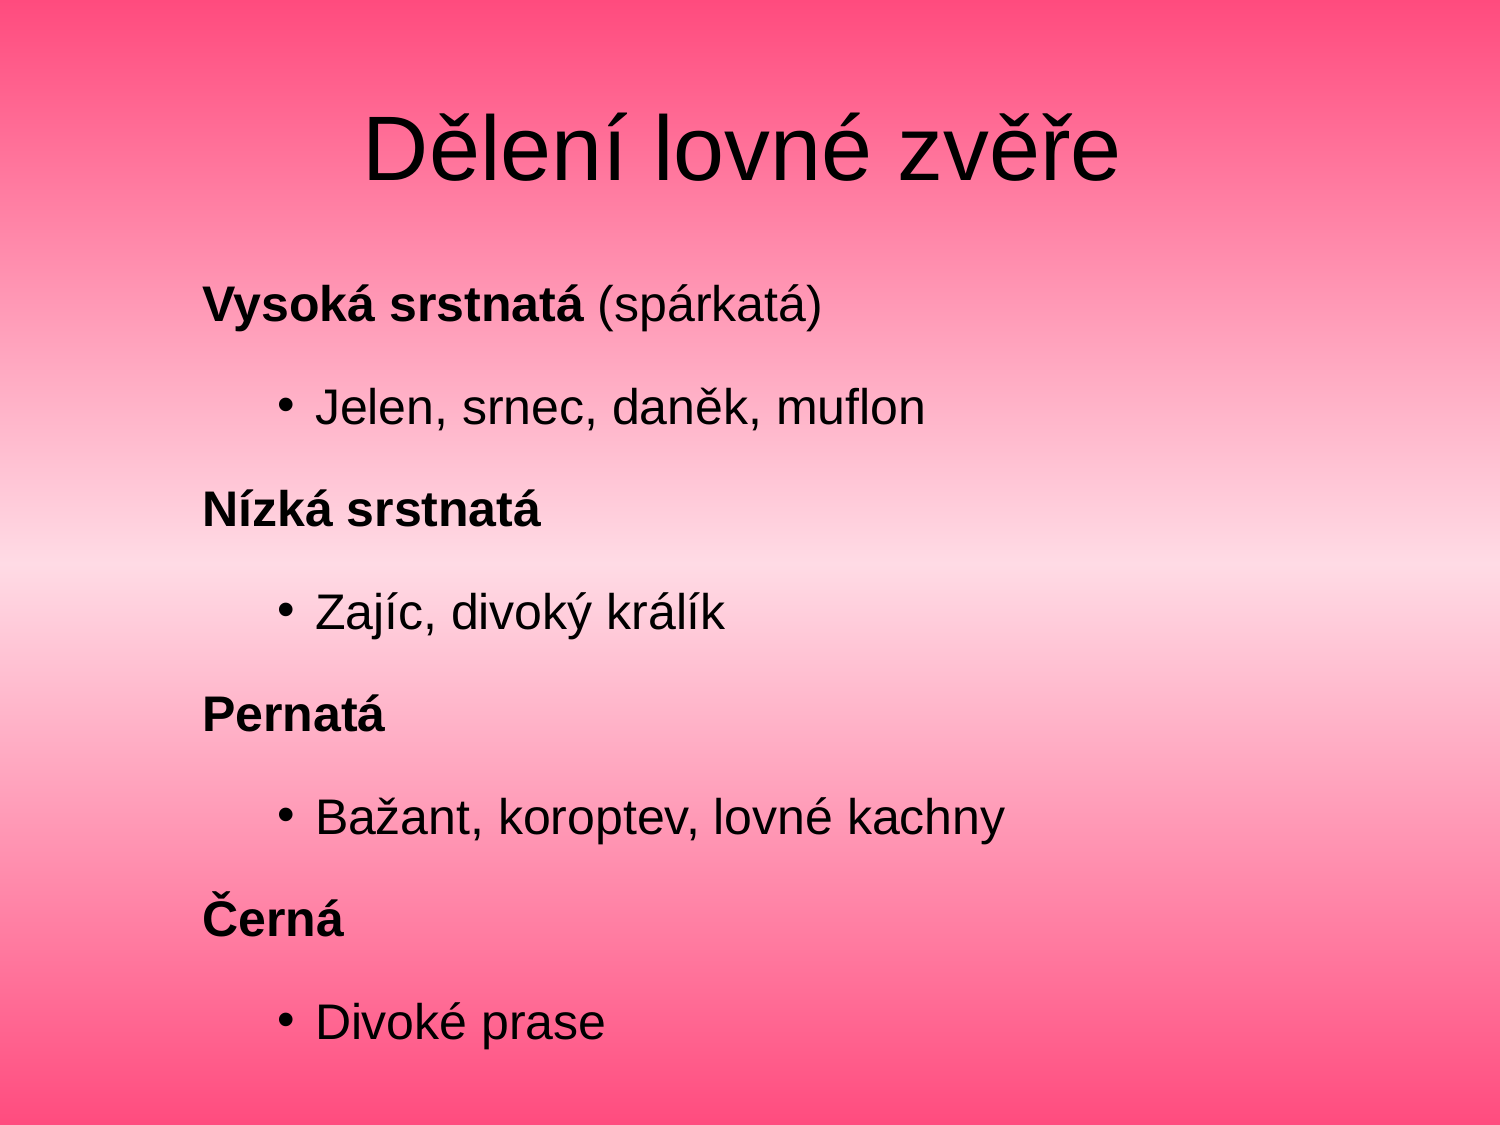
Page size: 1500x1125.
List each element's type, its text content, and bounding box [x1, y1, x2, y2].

list Vysoká srstnatá (spárkatá) Jelen, srnec, daněk, muflon Nízká srstnatá Zajíc, divoký králík Pernatá Bažant, koroptev, lovné kachny Černá Divoké prase [112, 234, 1407, 1057]
title Dělení lovné zvěře [105, 70, 1381, 218]
